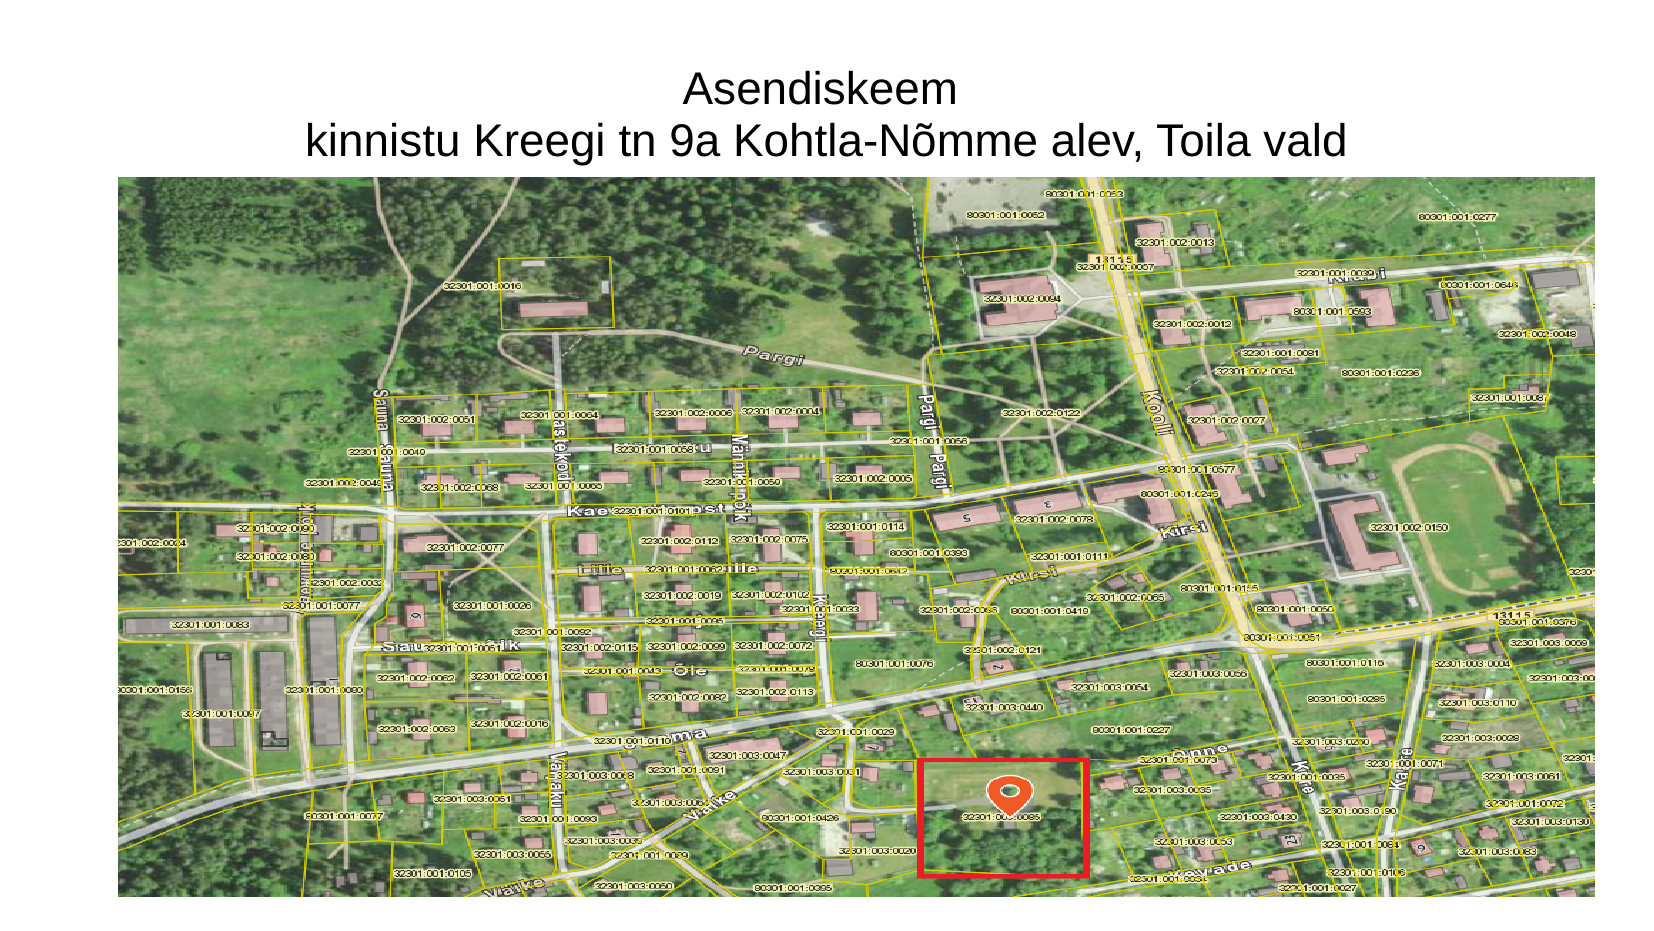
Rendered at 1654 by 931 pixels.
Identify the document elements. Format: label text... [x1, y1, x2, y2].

picture [118, 177, 1595, 898]
title Asendiskeem kinnistu Kreegi tn 9a Kohtla-Nõmme alev, Toila vald [82, 36, 1571, 193]
